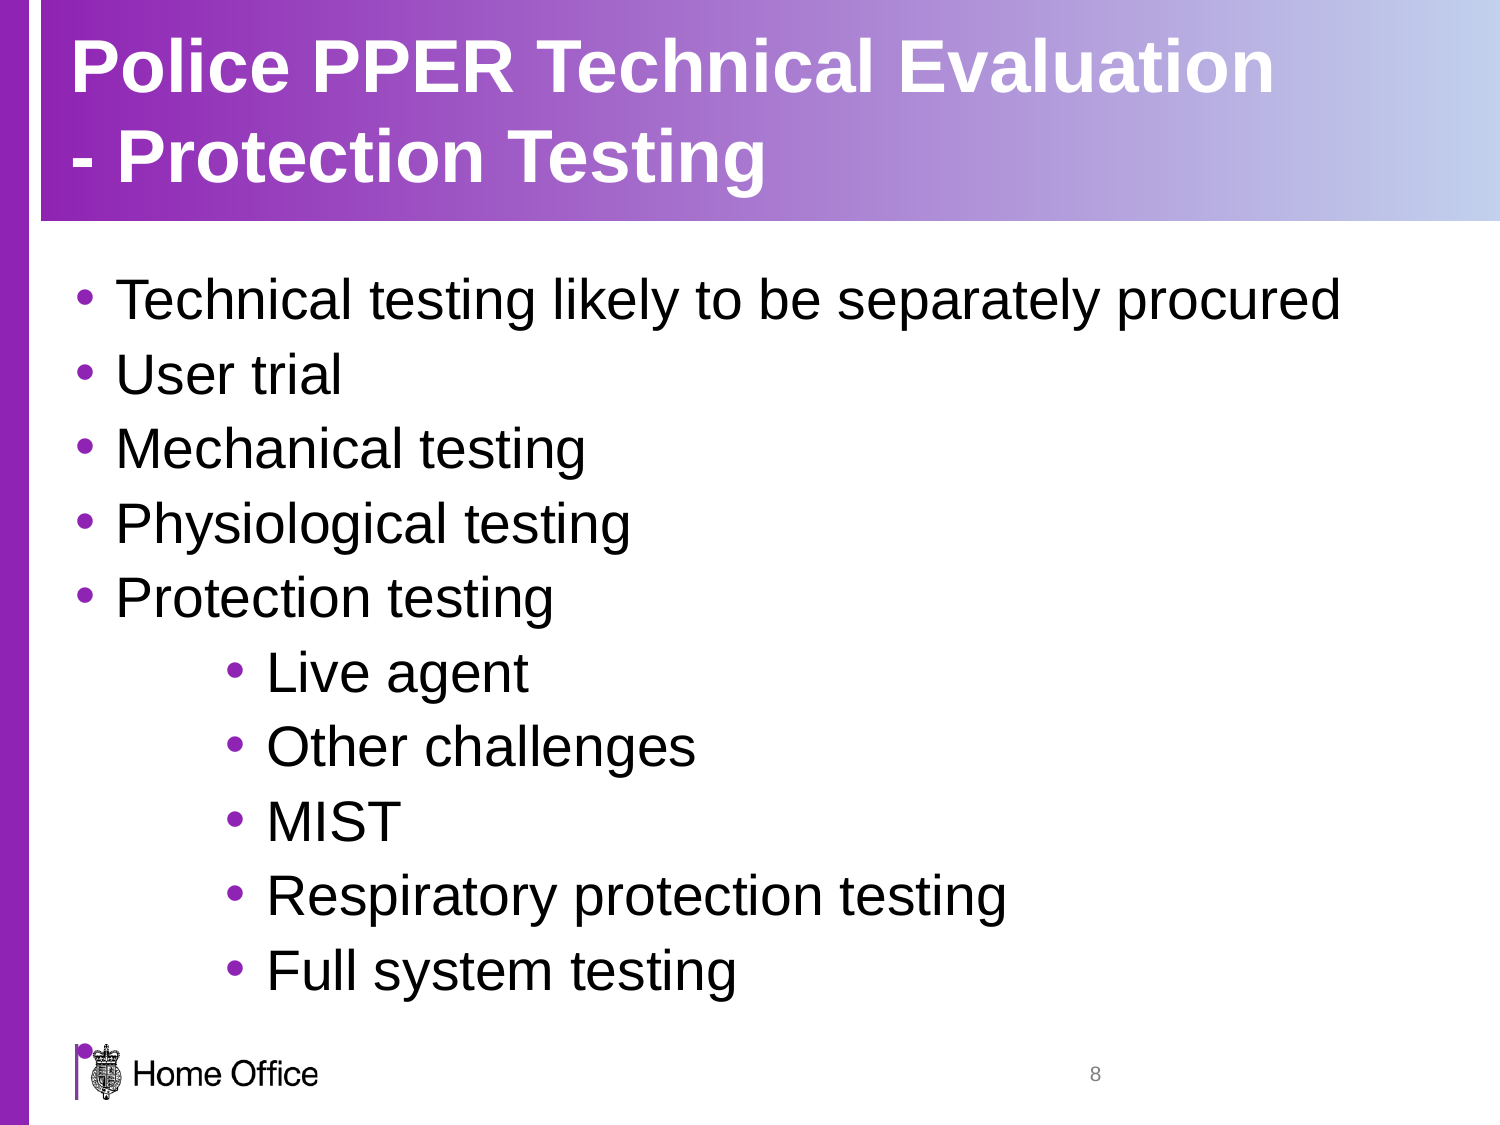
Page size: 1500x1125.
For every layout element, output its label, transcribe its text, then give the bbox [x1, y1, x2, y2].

title Police PPER Technical Evaluation - Protection Testing [41, 0, 1500, 221]
list Technical testing likely to be separately procured User trial Mechanical testing Physiological testing Protection testing Live agent Other challenges MIST Respiratory protection testing Full system testing [75, 262, 1483, 1005]
text_box [1074, 1042, 1426, 1103]
